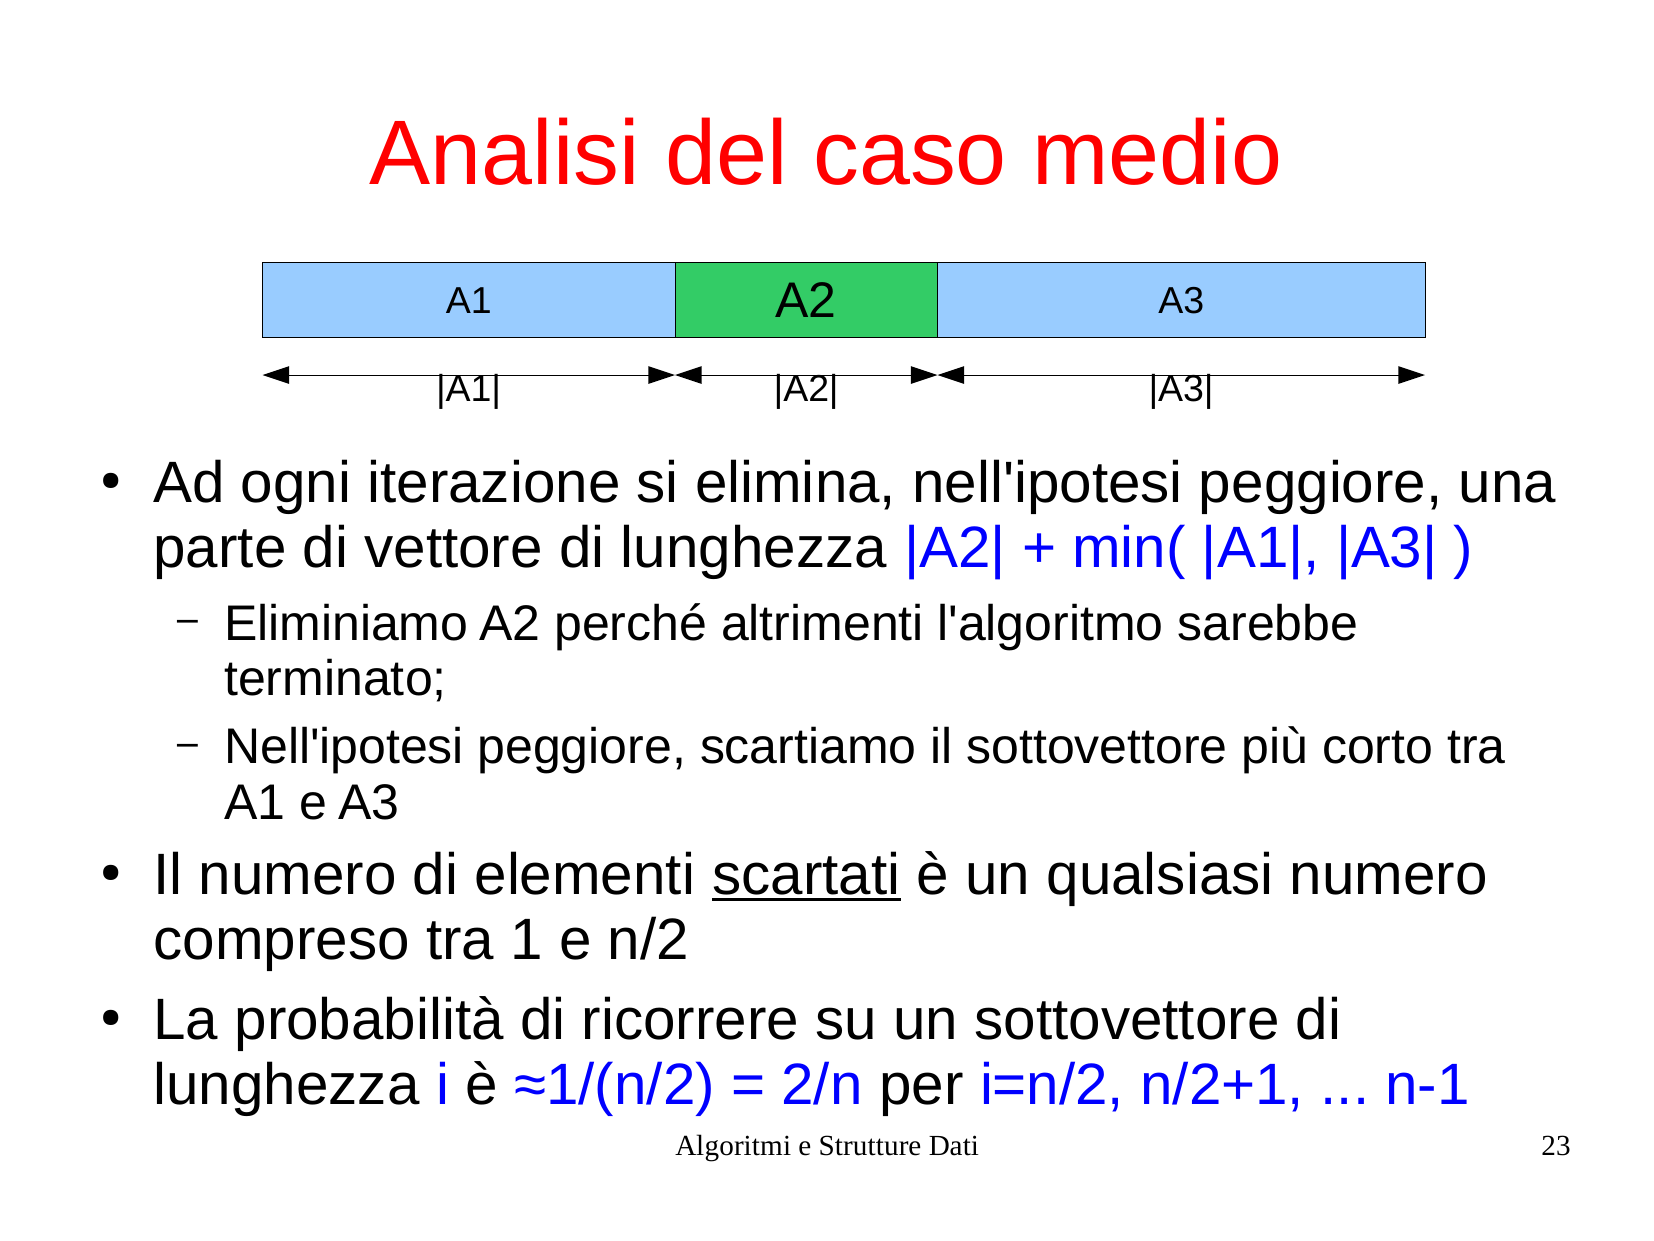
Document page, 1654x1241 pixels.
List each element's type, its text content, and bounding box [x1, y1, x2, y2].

text_box A3 [938, 262, 1426, 338]
text_box A1 [262, 262, 675, 338]
list Ad ogni iterazione si elimina, nell'ipotesi peggiore, una parte di vettore di lunghezza |A2| + min( |A1|, |A3| ) Eliminiamo A2 perché altrimenti l'algoritmo sarebbe terminato; Nell'ipotesi peggiore, scartiamo il sottovettore più corto tra A1 e A3 Il numero di elementi scartati è un qualsiasi numero compreso tra 1 e n/2 La probabilità di ricorrere su un sottovettore di lunghezza i è ≈1/(n/2) = 2/n per i=n/2, n/2+1, ... n-1 [82, 450, 1571, 1155]
title Analisi del caso medio [82, 49, 1571, 257]
text_box A2 [675, 262, 938, 338]
